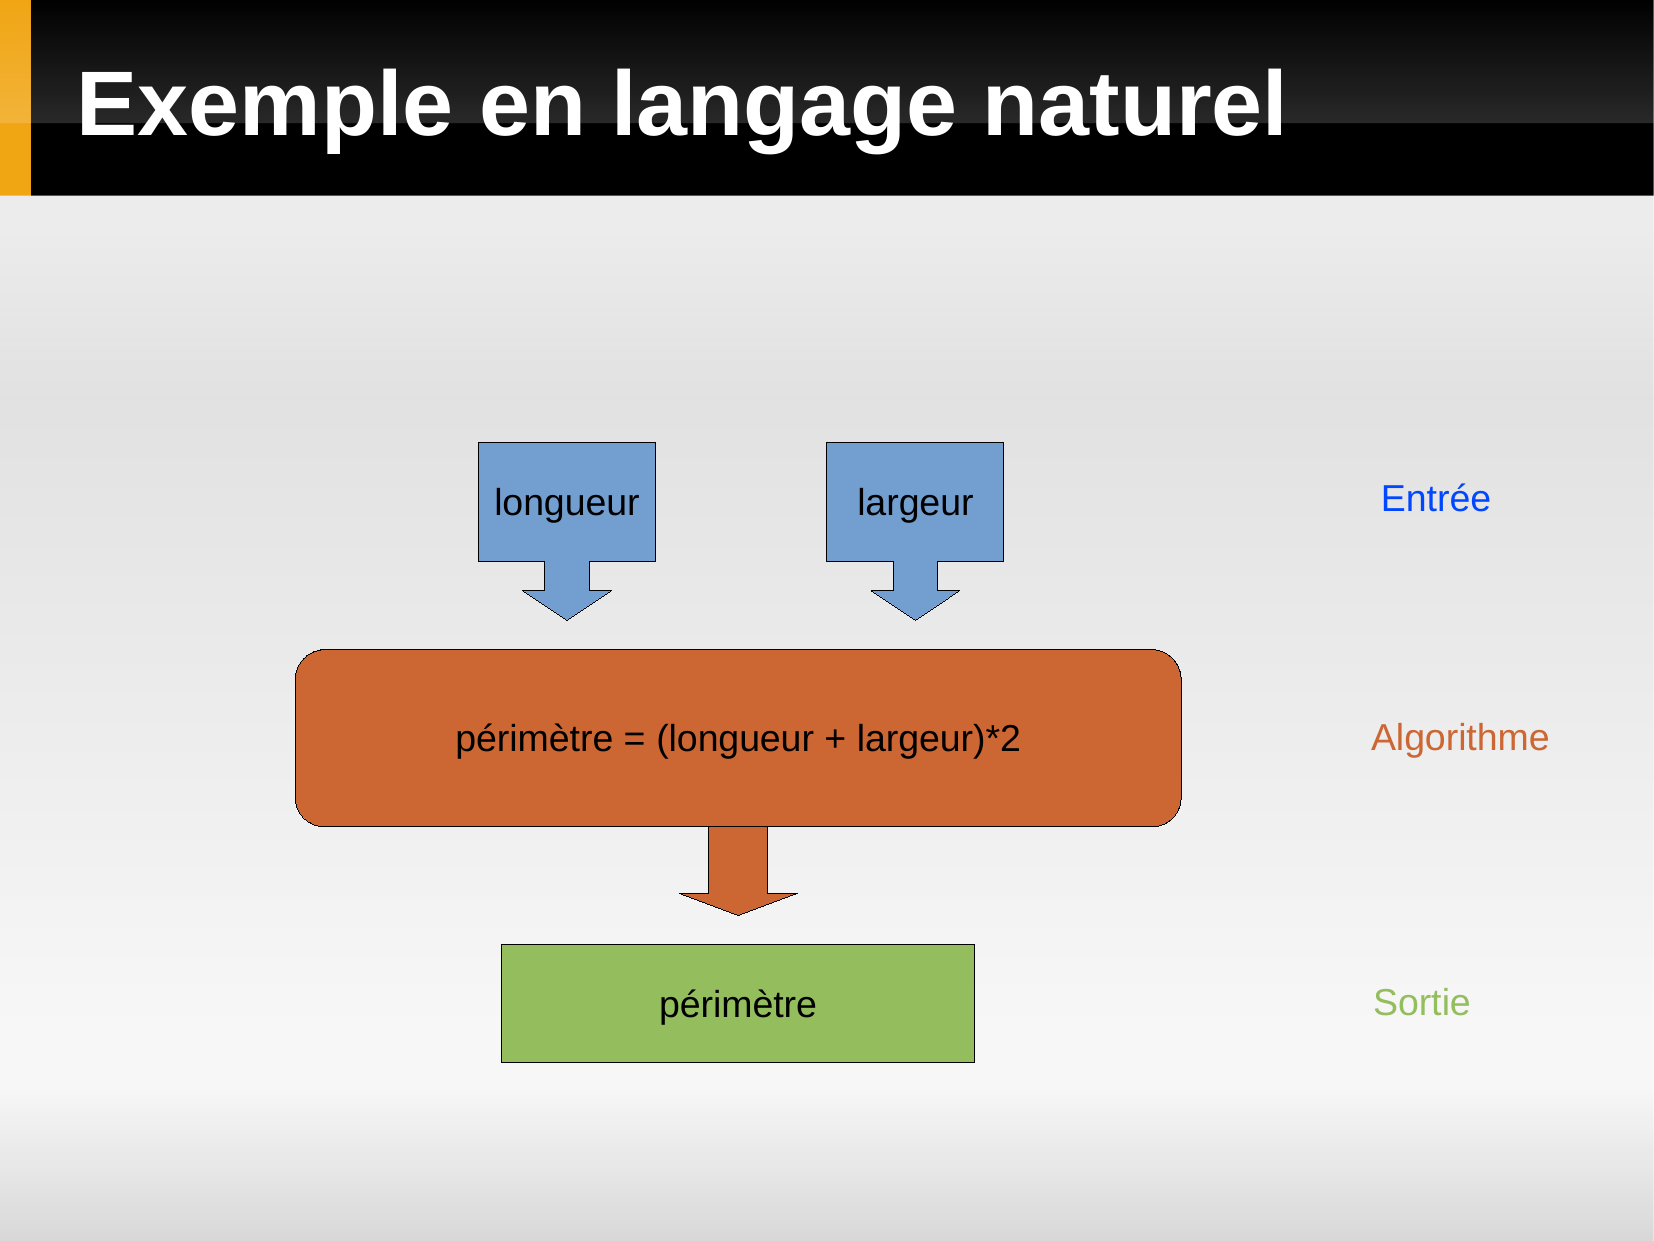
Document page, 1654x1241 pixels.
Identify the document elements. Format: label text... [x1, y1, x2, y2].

text_box [679, 826, 798, 916]
text_box largeur [826, 442, 1004, 621]
text_box Entrée [1366, 470, 1506, 528]
text_box Sortie [1358, 974, 1486, 1034]
text_box périmètre = (longueur + largeur)*2 [295, 649, 1182, 827]
text_box Algorithme [1356, 708, 1565, 766]
title Exemple en langage naturel [76, 0, 1565, 208]
text_box périmètre [501, 944, 975, 1063]
text_box longueur [478, 442, 656, 621]
picture [0, 0, 1654, 1241]
